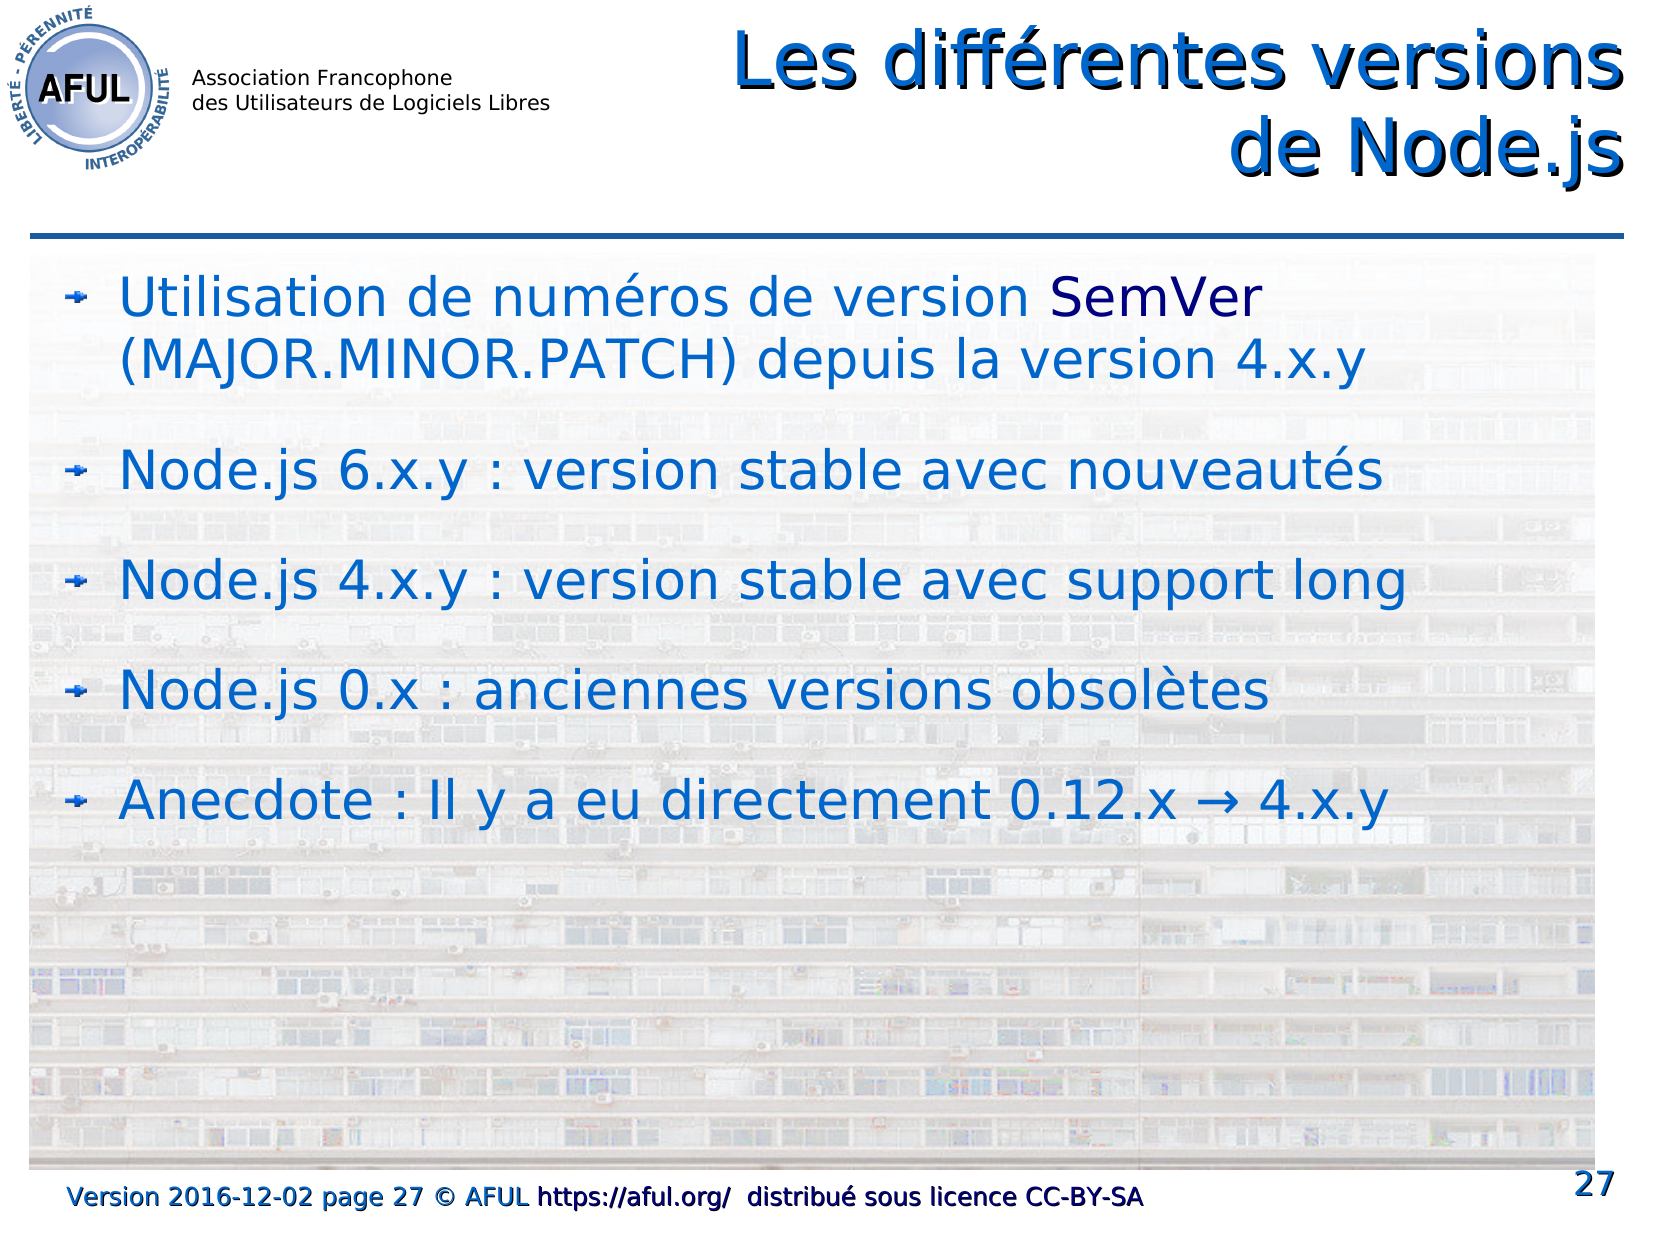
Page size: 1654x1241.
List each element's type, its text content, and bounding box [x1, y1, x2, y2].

picture [29, 253, 1595, 1170]
list Utilisation de numéros de version SemVer (MAJOR.MINOR.PATCH) depuis la version 4.x.y Node.js 6.x.y : version stable avec nouveautés Node.js 4.x.y : version stable avec support long Node.js 0.x : anciennes versions obsolètes Anecdote : Il y a eu directement 0.12.x → 4.x.y [47, 265, 1595, 1211]
picture [0, 0, 178, 178]
title Les différentes versions de Node.js [501, 0, 1625, 207]
